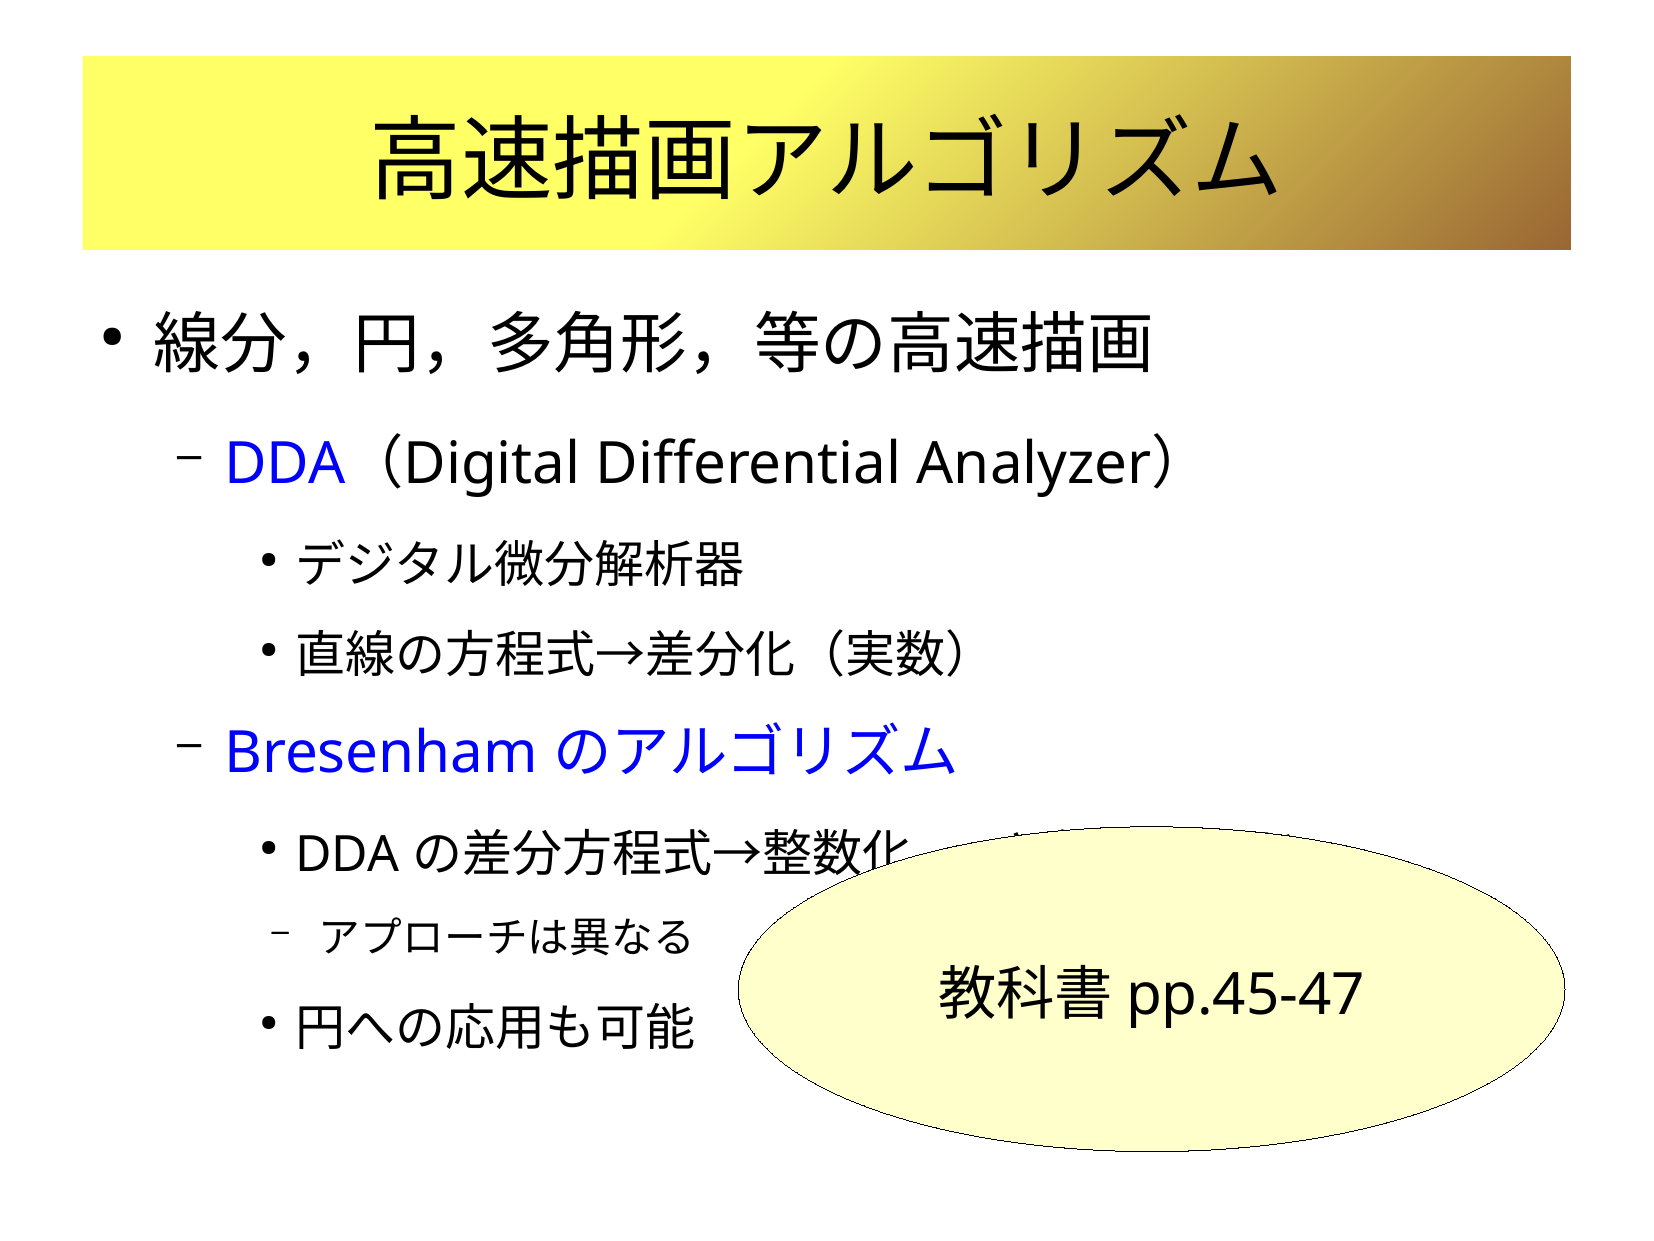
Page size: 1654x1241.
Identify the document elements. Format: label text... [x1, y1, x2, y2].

text_box 教科書 pp.45-47 [738, 826, 1566, 1152]
title 高速描画アルゴリズム [82, 56, 1571, 250]
list 線分，円，多角形，等の高速描画 DDA（Digital Differential Analyzer） デジタル微分解析器 直線の方程式→差分化（実数） Bresenham のアルゴリズム DDA の差分方程式→整数化 ...と結果は同じ アプローチは異なる 円への応用も可能 [82, 290, 1571, 1094]
